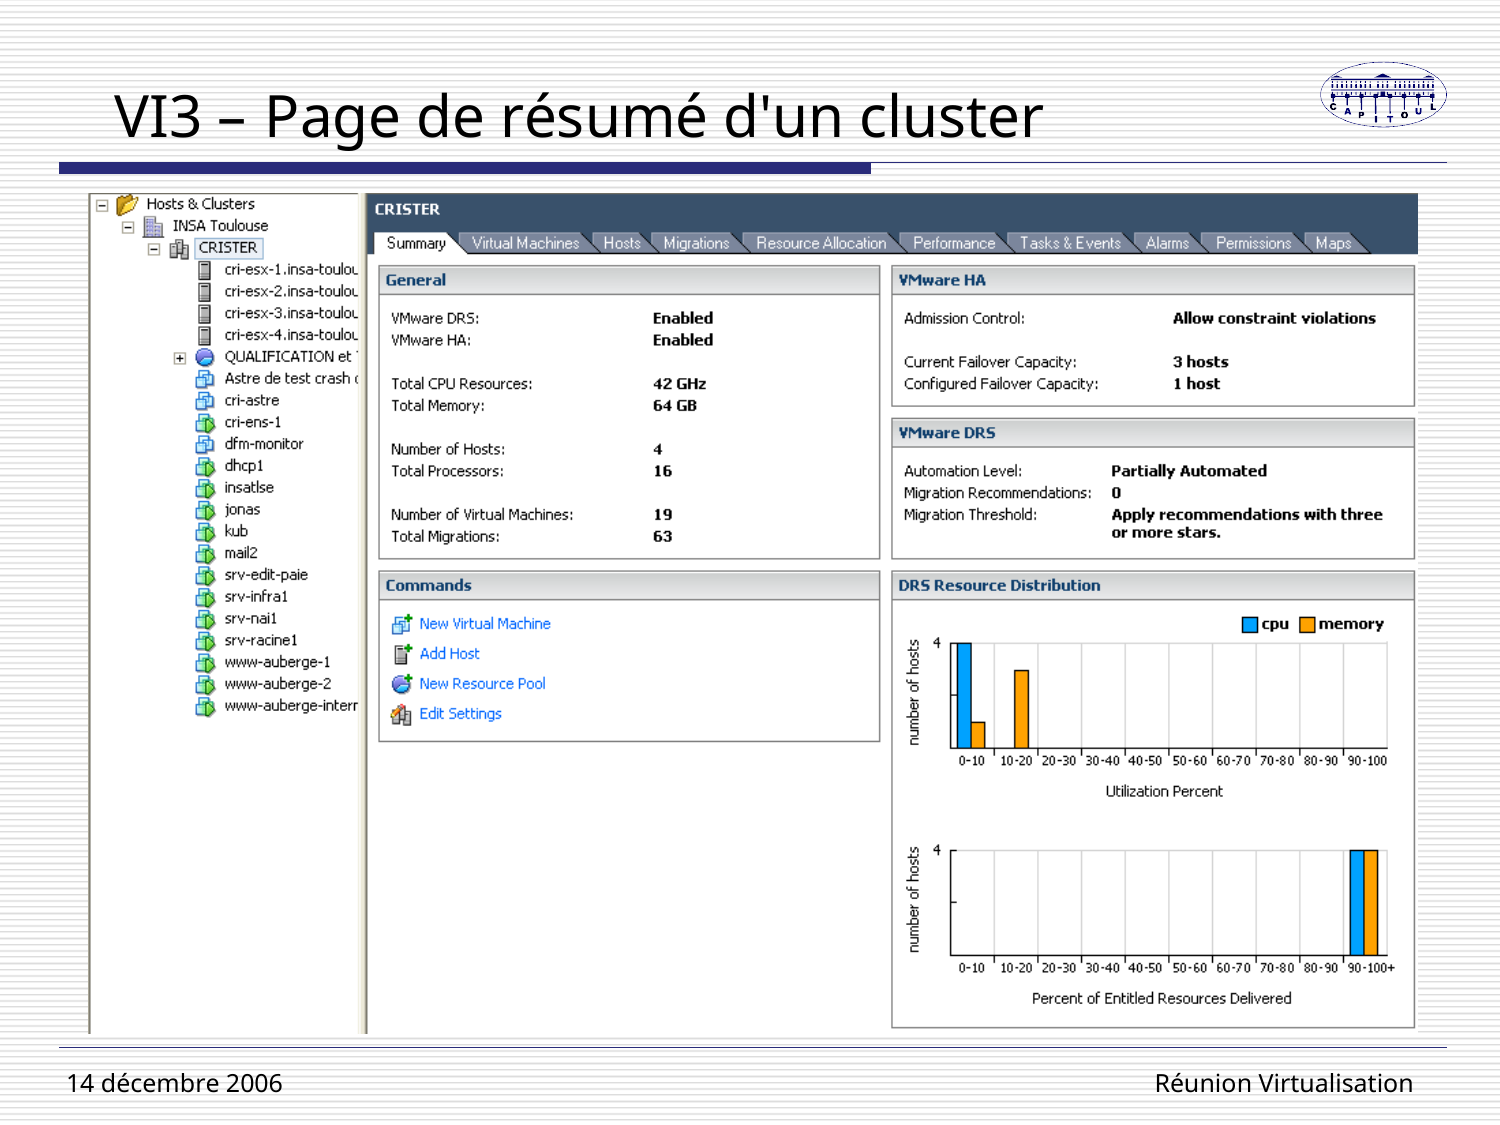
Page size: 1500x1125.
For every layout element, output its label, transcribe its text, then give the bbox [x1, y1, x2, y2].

picture [0, 0, 1500, 1125]
title VI3 – Page de résumé d'un cluster [99, 12, 1343, 163]
